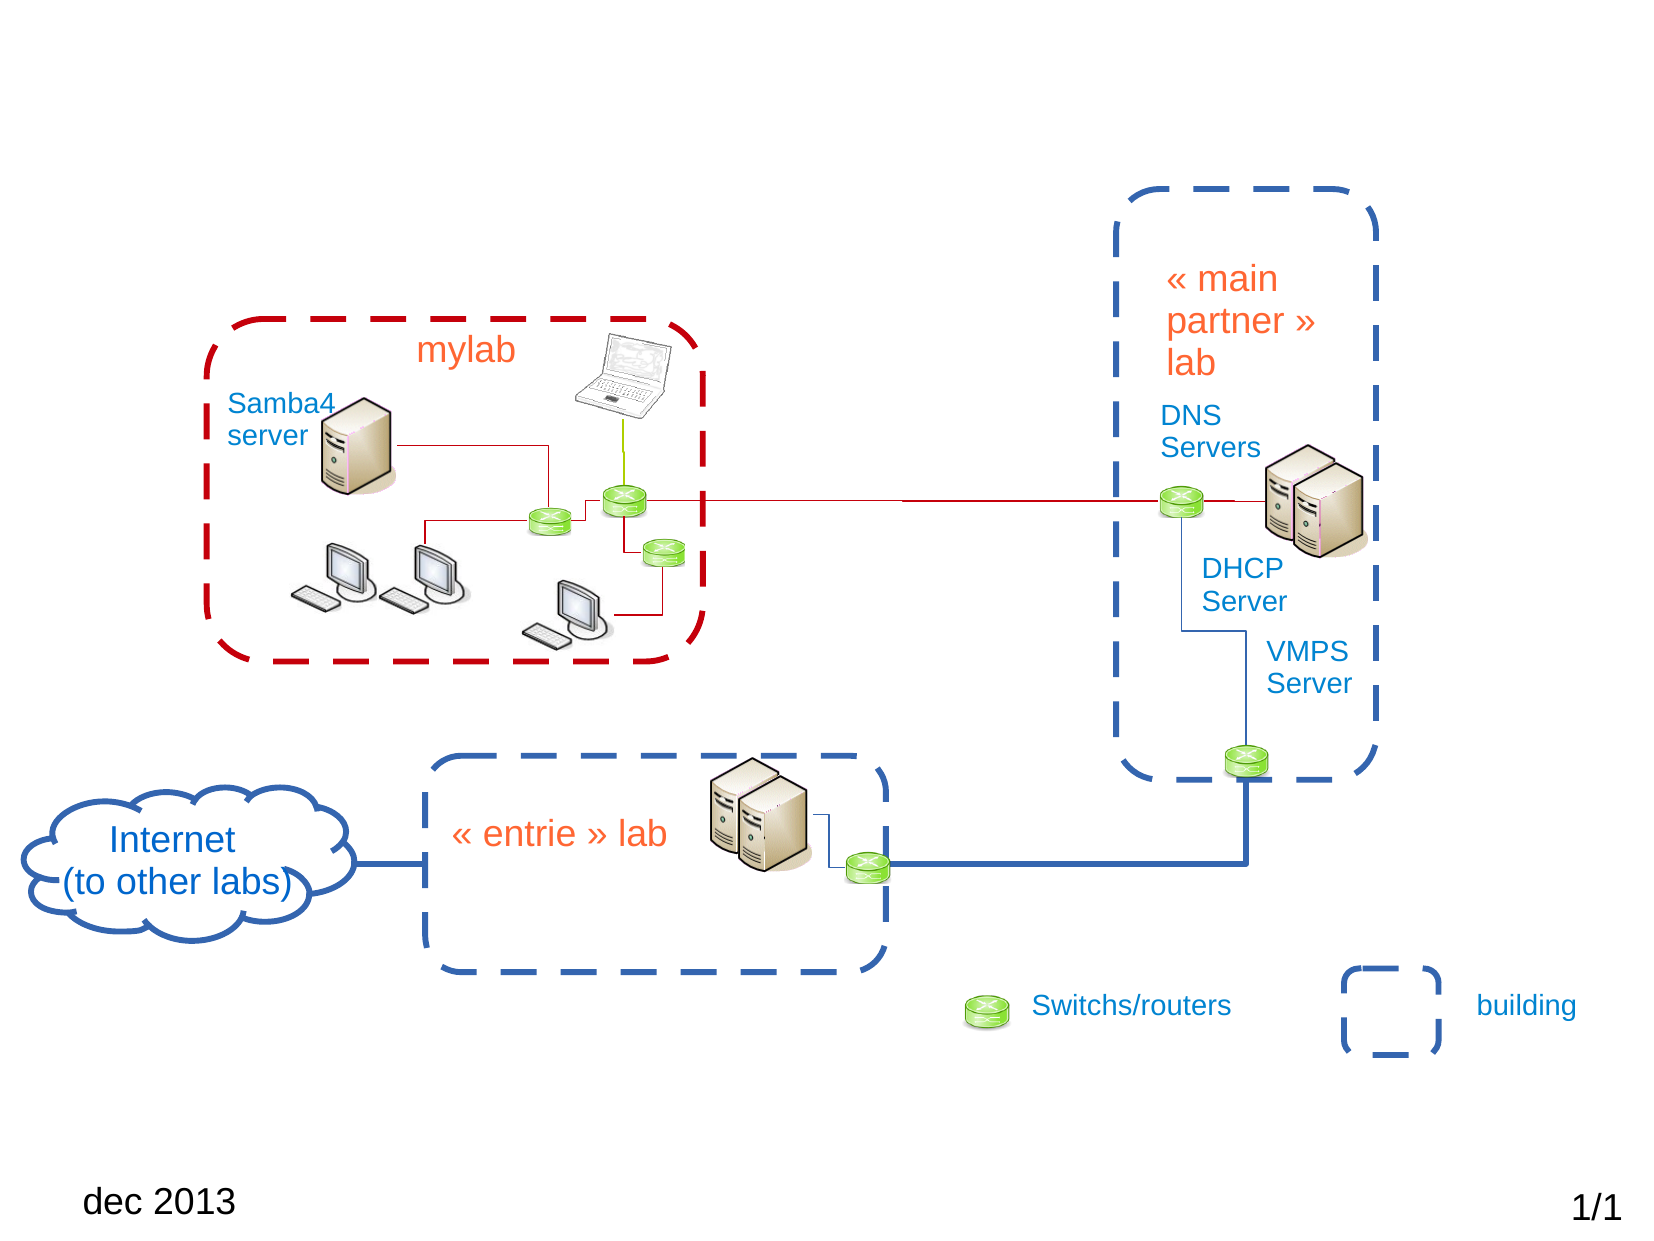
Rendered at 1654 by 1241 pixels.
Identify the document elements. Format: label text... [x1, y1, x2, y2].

picture [520, 578, 616, 652]
picture [319, 395, 398, 497]
picture [1222, 744, 1271, 778]
picture [573, 330, 674, 420]
picture [956, 968, 1017, 1054]
text_box « entrie » lab [436, 803, 699, 874]
picture [843, 850, 892, 884]
picture [600, 484, 648, 518]
picture [289, 541, 473, 616]
picture [1157, 484, 1206, 518]
text_box Switchs/routers [1016, 980, 1288, 1063]
picture [526, 506, 572, 536]
text_box VMPS Server [1251, 625, 1406, 685]
picture [1263, 442, 1370, 560]
text_box mylab [401, 318, 638, 414]
text_box DNS Servers [1145, 389, 1300, 473]
text_box building [1461, 980, 1630, 1063]
text_box Internet (to other labs) [23, 787, 355, 941]
picture [708, 755, 814, 874]
text_box DHCP Server [1186, 543, 1341, 626]
picture [640, 537, 685, 567]
text_box « main partner » lab [1151, 247, 1347, 407]
text_box Samba4 server [212, 377, 355, 461]
